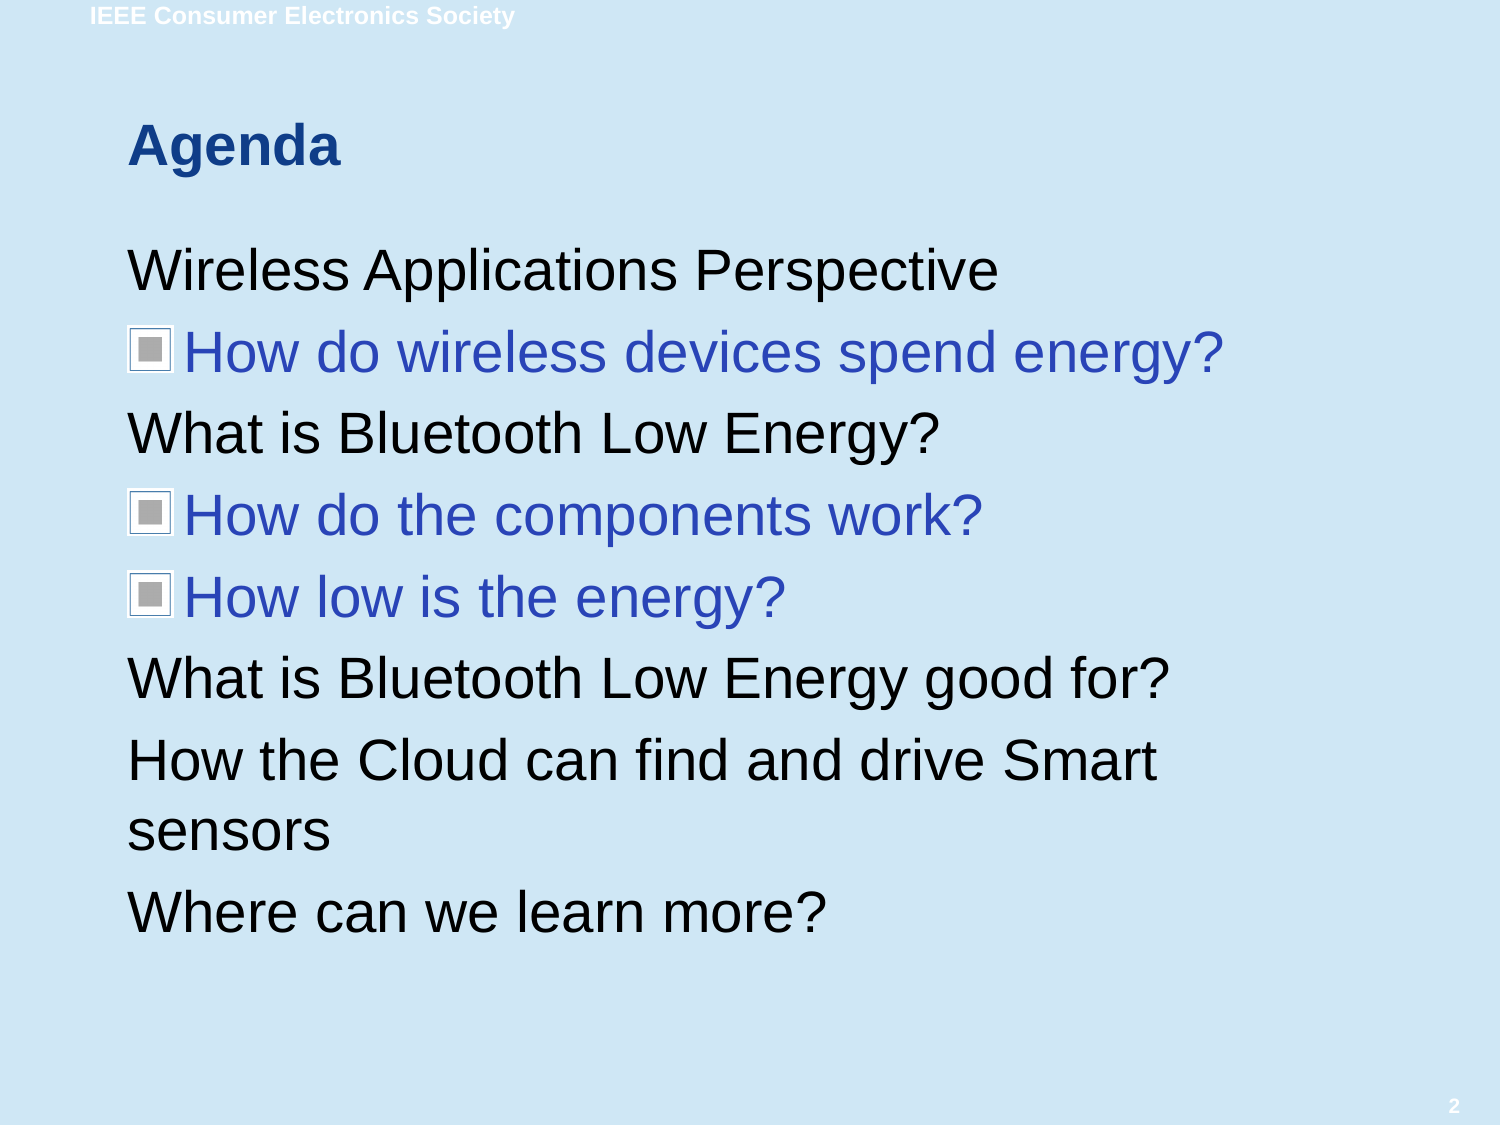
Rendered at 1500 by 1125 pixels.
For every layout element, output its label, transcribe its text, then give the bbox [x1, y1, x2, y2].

list Wireless Applications Perspective How do wireless devices spend energy? What is Bluetooth Low Energy? How do the components work? How low is the energy? What is Bluetooth Low Energy good for? How the Cloud can find and drive Smart sensors Where can we learn more? [112, 224, 1388, 1000]
title Agenda [112, 99, 1388, 213]
